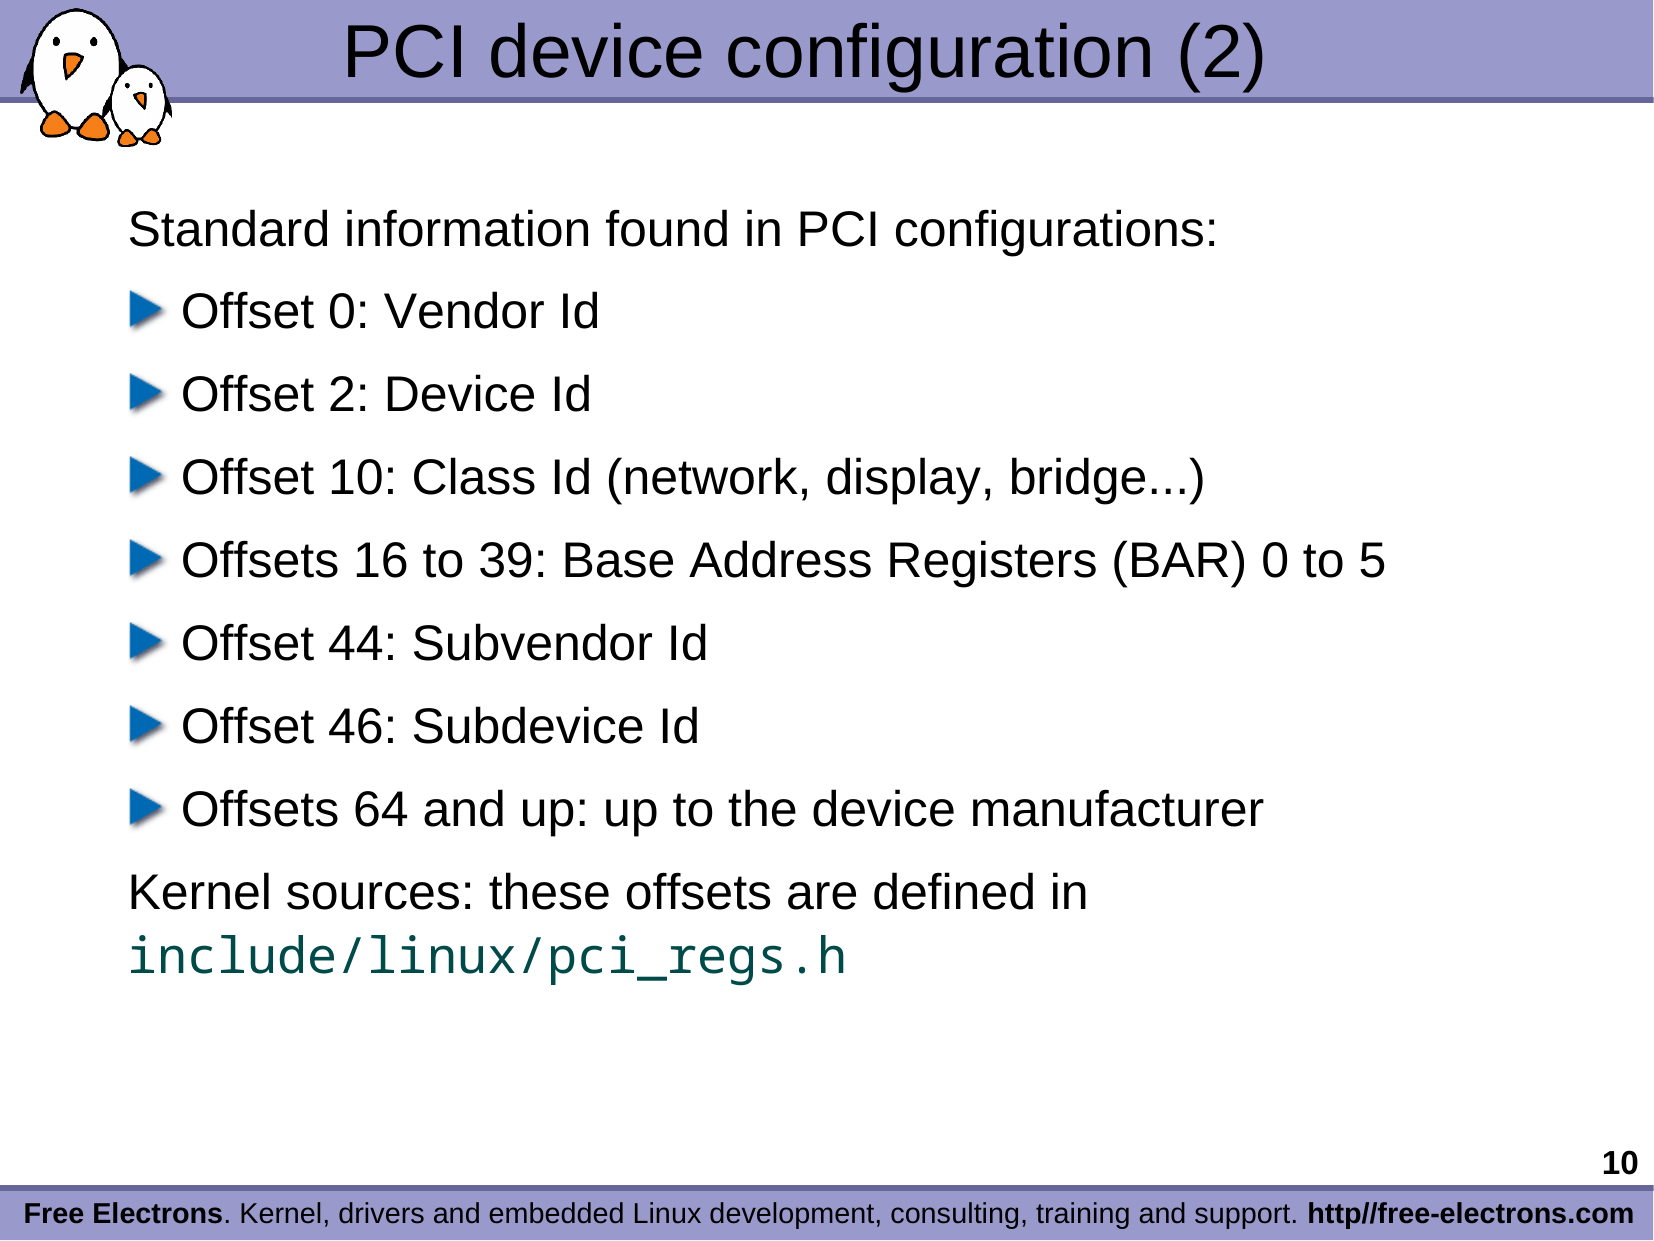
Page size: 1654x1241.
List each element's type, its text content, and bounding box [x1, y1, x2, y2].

list Standard information found in PCI configurations: Offset 0: Vendor Id Offset 2: Device Id Offset 10: Class Id (network, display, bridge...) Offsets 16 to 39: Base Address Registers (BAR) 0 to 5 Offset 44: Subvendor Id Offset 46: Subdevice Id Offsets 64 and up: up to the device manufacturer Kernel sources: these offsets are defined in include/linux/pci_regs.h [109, 200, 1522, 1051]
title PCI device configuration (2) [60, 0, 1551, 104]
picture [20, 8, 172, 147]
